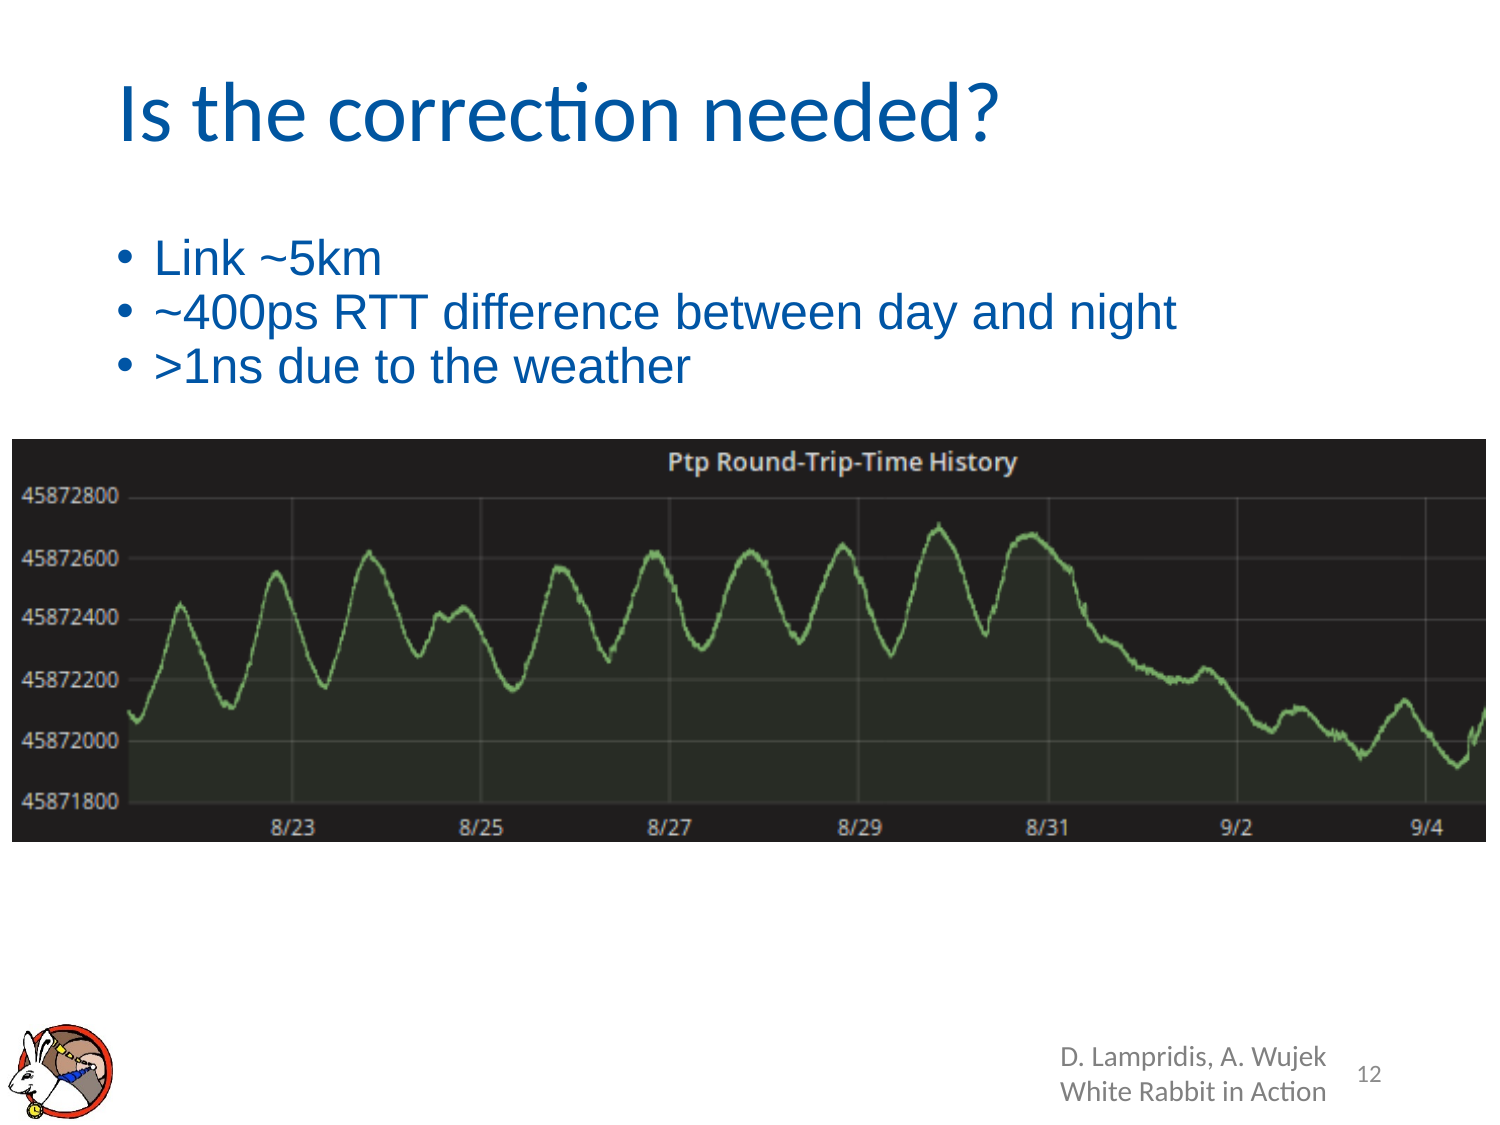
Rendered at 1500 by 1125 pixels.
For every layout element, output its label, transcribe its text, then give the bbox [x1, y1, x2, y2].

picture [12, 439, 1486, 842]
text_box Link ~5km ~400ps RTT difference between day and night >1ns due to the weather [101, 224, 1396, 436]
picture [7, 1024, 113, 1121]
text_box Is the correction needed? [103, 59, 1397, 169]
